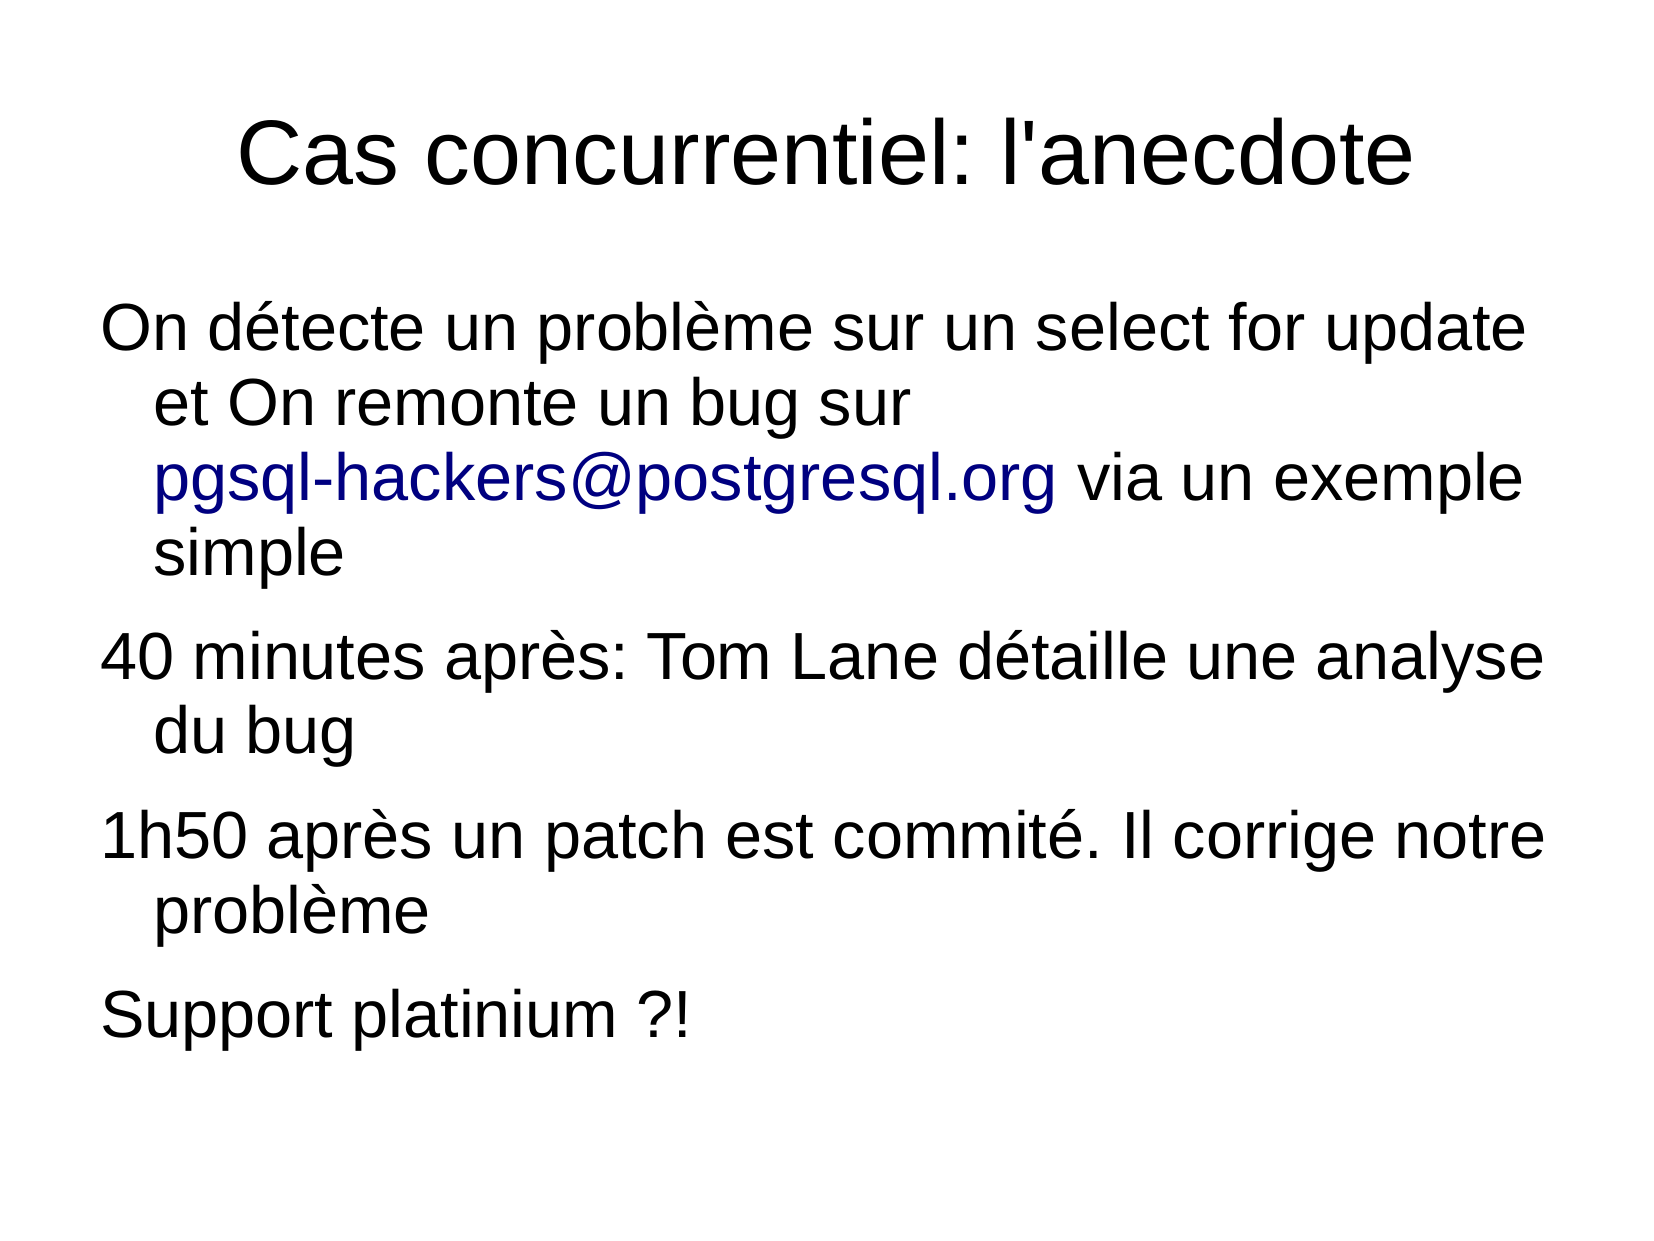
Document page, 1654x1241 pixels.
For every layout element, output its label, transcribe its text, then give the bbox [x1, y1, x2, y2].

list On détecte un problème sur un select for update et On remonte un bug surpgsql-hackers@postgresql.org via un exemple simple 40 minutes après: Tom Lane détaille une analyse du bug 1h50 après un patch est commité. Il corrige notre problème Support platinium ?! [82, 290, 1571, 1127]
title Cas concurrentiel: l'anecdote [82, 56, 1571, 250]
